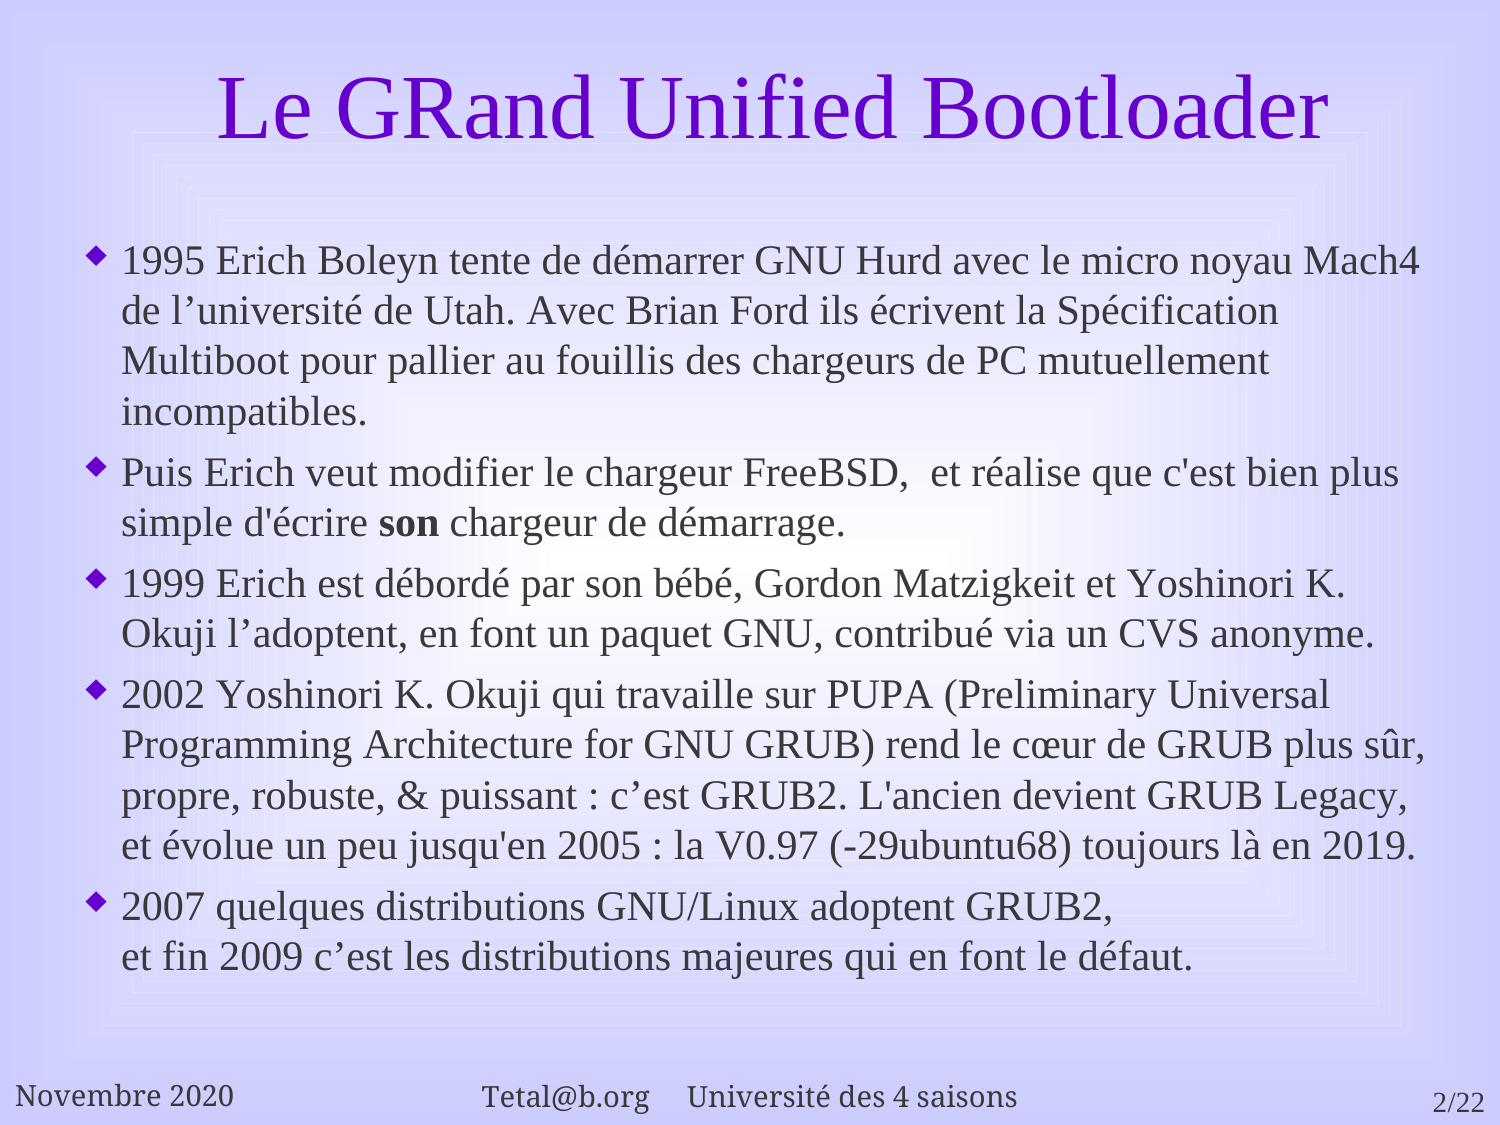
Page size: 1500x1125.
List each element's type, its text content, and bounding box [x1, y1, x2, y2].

list 1995 Erich Boleyn tente de démarrer GNU Hurd avec le micro noyau Mach4 de l’université de Utah. Avec Brian Ford ils écrivent la Spécification Multiboot pour pallier au fouillis des chargeurs de PC mutuellement incompatibles. Puis Erich veut modifier le chargeur FreeBSD, et réalise que c'est bien plus simple d'écrire son chargeur de démarrage. 1999 Erich est débordé par son bébé, Gordon Matzigkeit et Yoshinori K. Okuji l’adoptent, en font un paquet GNU, contribué via un CVS anonyme. 2002 Yoshinori K. Okuji qui travaille sur PUPA (Preliminary Universal Programming Architecture for GNU GRUB) rend le cœur de GRUB plus sûr, propre, robuste, & puissant : c’est GRUB2. L'ancien devient GRUB Legacy, et évolue un peu jusqu'en 2005 : la V0.97 (-29ubuntu68) toujours là en 2019. 2007 quelques distributions GNU/Linux adoptent GRUB2, et fin 2009 c’est les distributions majeures qui en font le défaut. [70, 224, 1453, 1052]
title Le GRand Unified Bootloader [106, 2, 1441, 201]
